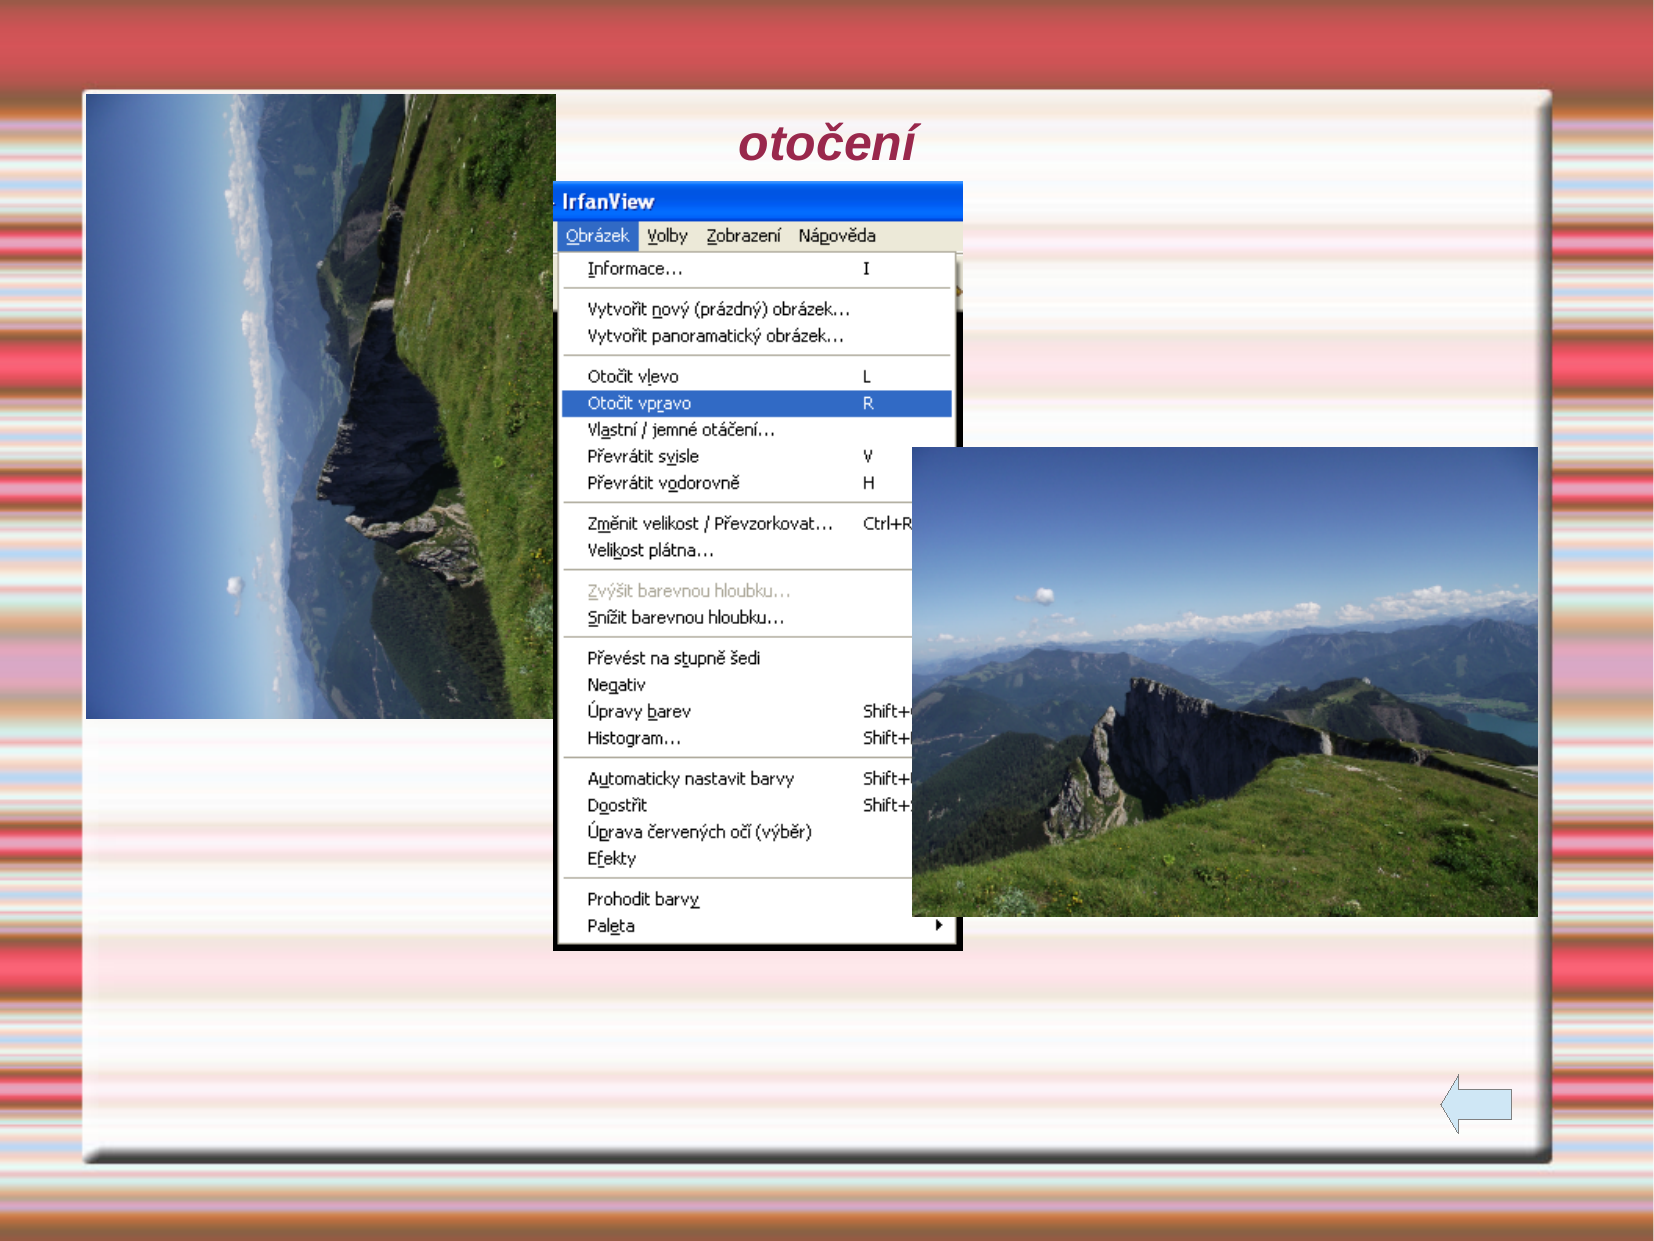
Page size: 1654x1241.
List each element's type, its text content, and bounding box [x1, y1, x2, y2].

text_box [1440, 1074, 1512, 1134]
title otočení [121, 50, 1534, 237]
picture [0, 0, 1654, 1241]
